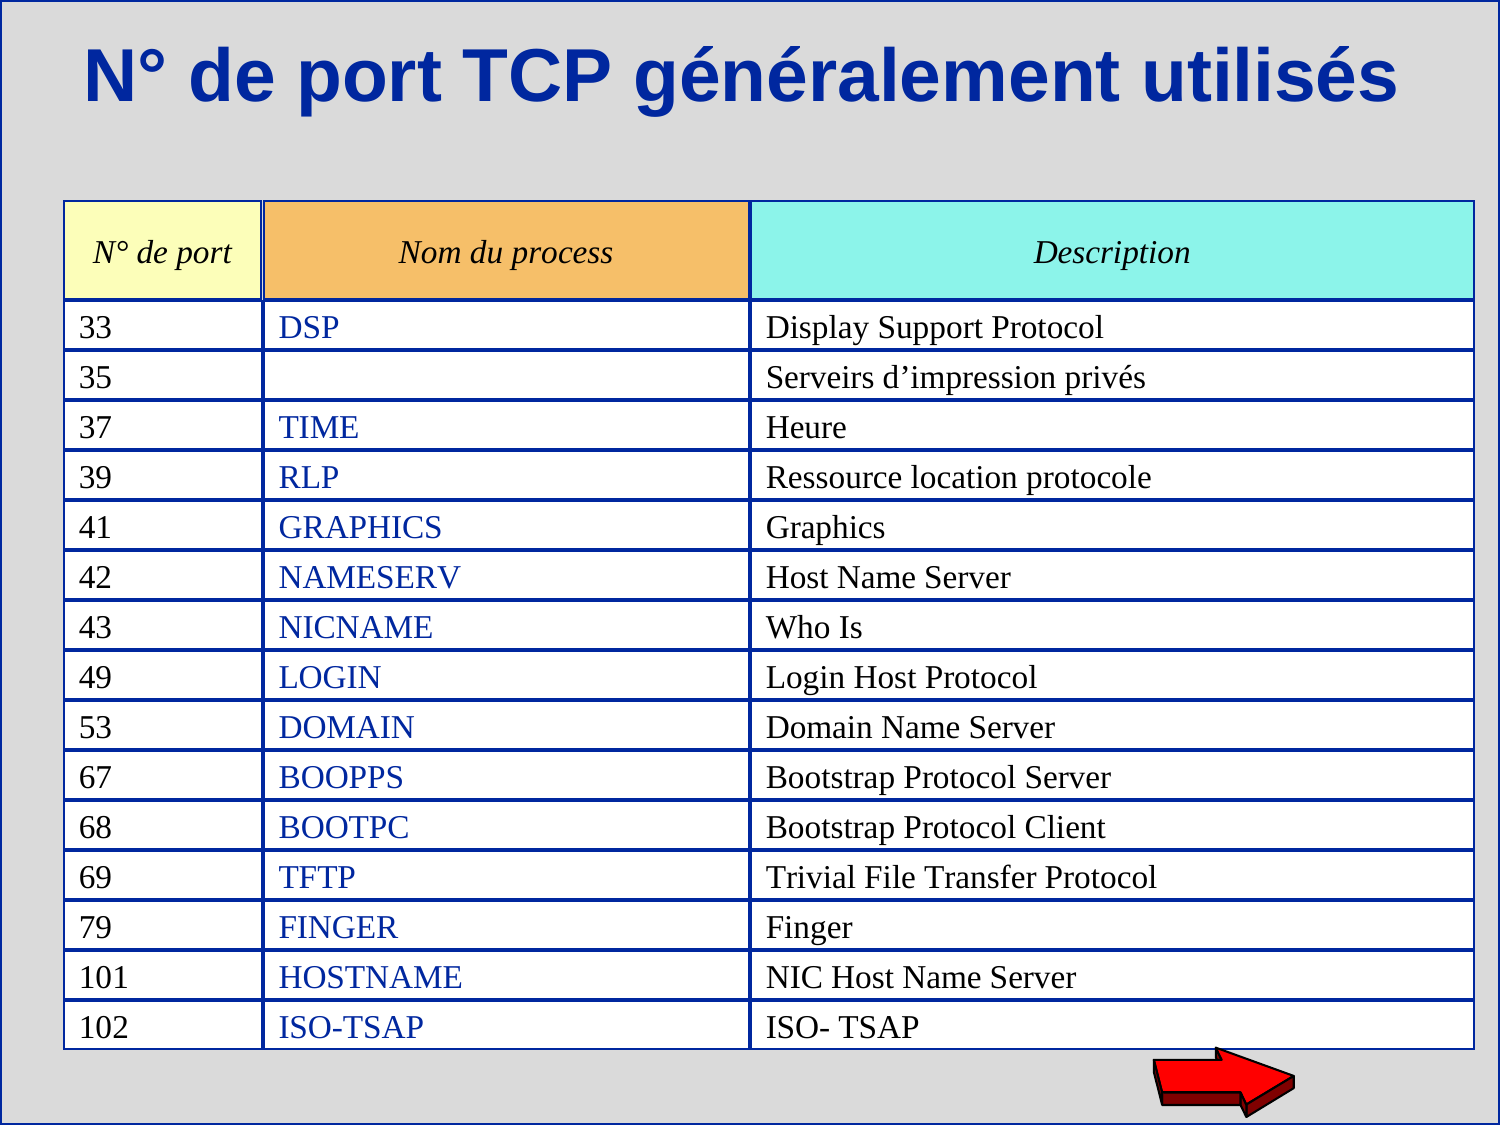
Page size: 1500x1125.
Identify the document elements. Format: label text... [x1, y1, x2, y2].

text_box Trivial File Transfer Protocol [750, 850, 1475, 899]
text_box 49 [63, 651, 262, 699]
text_box NAMESERV [263, 550, 749, 599]
text_box Bootstrap Protocol Client [750, 801, 1475, 849]
text_box Login Host Protocol [750, 651, 1475, 699]
title N° de port TCP généralement utilisés [12, 8, 1472, 126]
text_box 68 [63, 801, 262, 849]
text_box DSP [263, 301, 749, 349]
text_box N° de port [63, 201, 262, 299]
text_box 102 [63, 1000, 262, 1049]
text_box 67 [63, 751, 262, 799]
text_box 42 [63, 550, 262, 599]
text_box LOGIN [263, 651, 749, 699]
text_box Graphics [750, 501, 1475, 549]
text_box FINGER [263, 901, 749, 949]
text_box [1, 1, 1499, 1124]
text_box 69 [63, 850, 262, 899]
text_box 101 [63, 951, 262, 999]
text_box Heure [750, 400, 1475, 449]
text_box Bootstrap Protocol Server [750, 751, 1475, 799]
text_box Display Support Protocol [750, 301, 1475, 349]
text_box 33 [63, 301, 262, 349]
text_box Description [751, 201, 1474, 299]
text_box ISO- TSAP [750, 1000, 1475, 1049]
text_box RLP [263, 451, 749, 499]
text_box TFTP [263, 850, 749, 899]
text_box 43 [63, 601, 262, 649]
text_box NIC Host Name Server [750, 951, 1475, 999]
text_box Finger [750, 901, 1475, 949]
text_box TIME [263, 400, 749, 449]
text_box 79 [63, 901, 262, 949]
text_box 37 [63, 400, 262, 449]
text_box NICNAME [263, 601, 749, 649]
text_box Host Name Server [750, 550, 1475, 599]
text_box 39 [63, 451, 262, 499]
text_box 35 [63, 351, 262, 399]
text_box BOOTPC [263, 801, 749, 849]
text_box Domain Name Server [750, 700, 1475, 749]
text_box Serveirs d’impression privés [750, 351, 1475, 399]
text_box 53 [63, 700, 262, 749]
text_box DOMAIN [263, 700, 749, 749]
text_box Ressource location protocole [750, 451, 1475, 499]
text_box ISO-TSAP [263, 1000, 749, 1049]
text_box GRAPHICS [263, 501, 749, 549]
text_box Who Is [750, 601, 1475, 649]
text_box BOOPPS [263, 751, 749, 799]
text_box Nom du process [263, 201, 749, 299]
text_box HOSTNAME [263, 951, 749, 999]
text_box 41 [63, 501, 262, 549]
